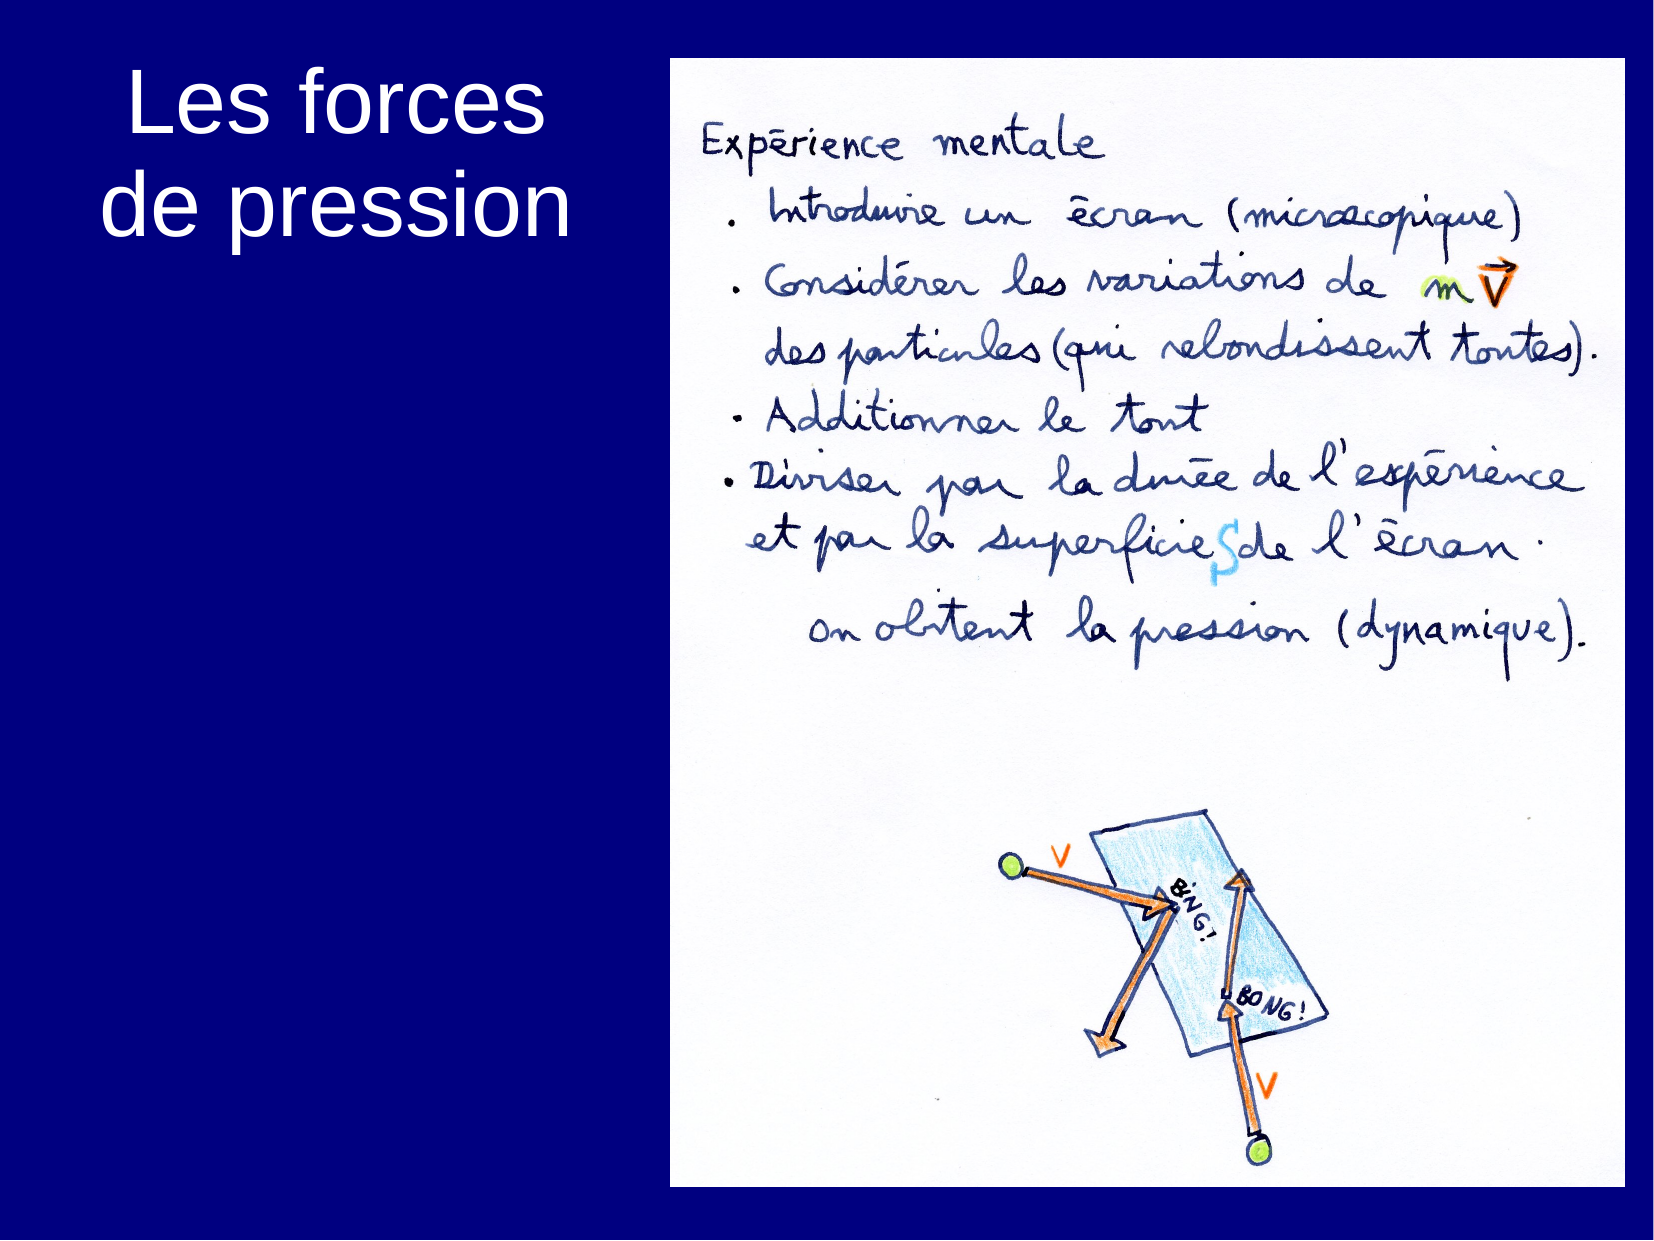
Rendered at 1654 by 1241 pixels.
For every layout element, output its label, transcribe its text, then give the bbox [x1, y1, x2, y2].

title Les forces de pression [82, 49, 591, 257]
picture [670, 58, 1625, 1187]
